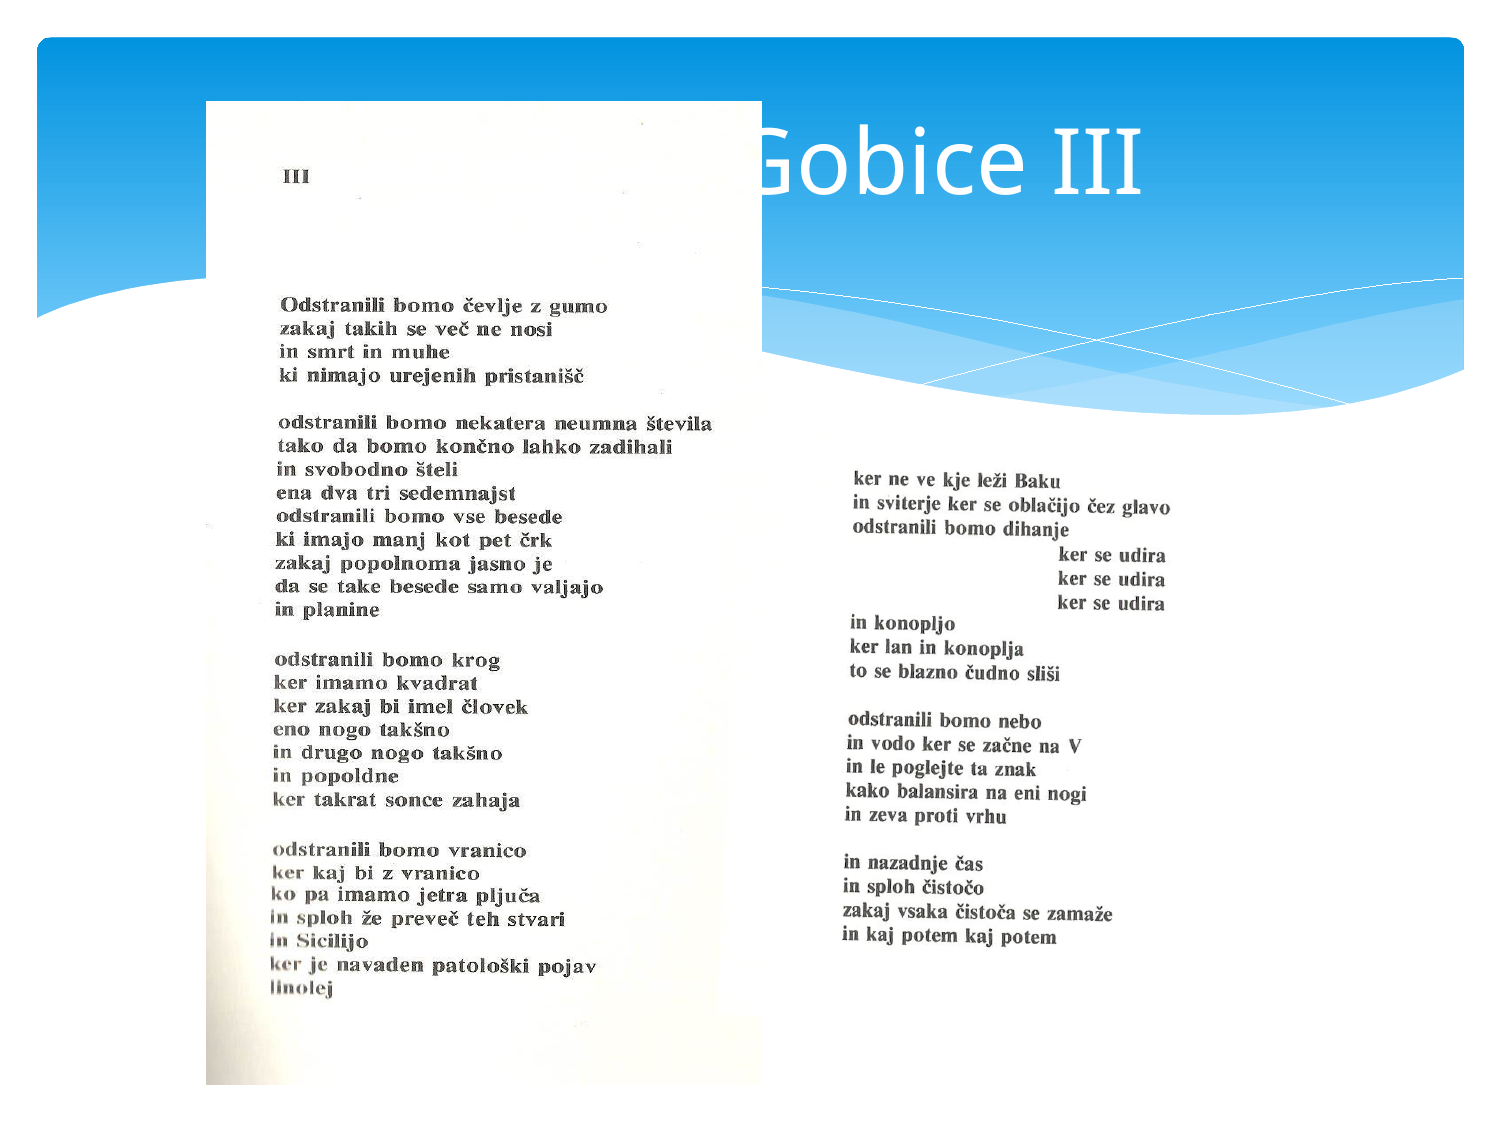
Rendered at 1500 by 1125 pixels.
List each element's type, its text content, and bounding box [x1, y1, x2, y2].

picture [206, 101, 1263, 1085]
title Gobice III [75, 55, 1425, 261]
